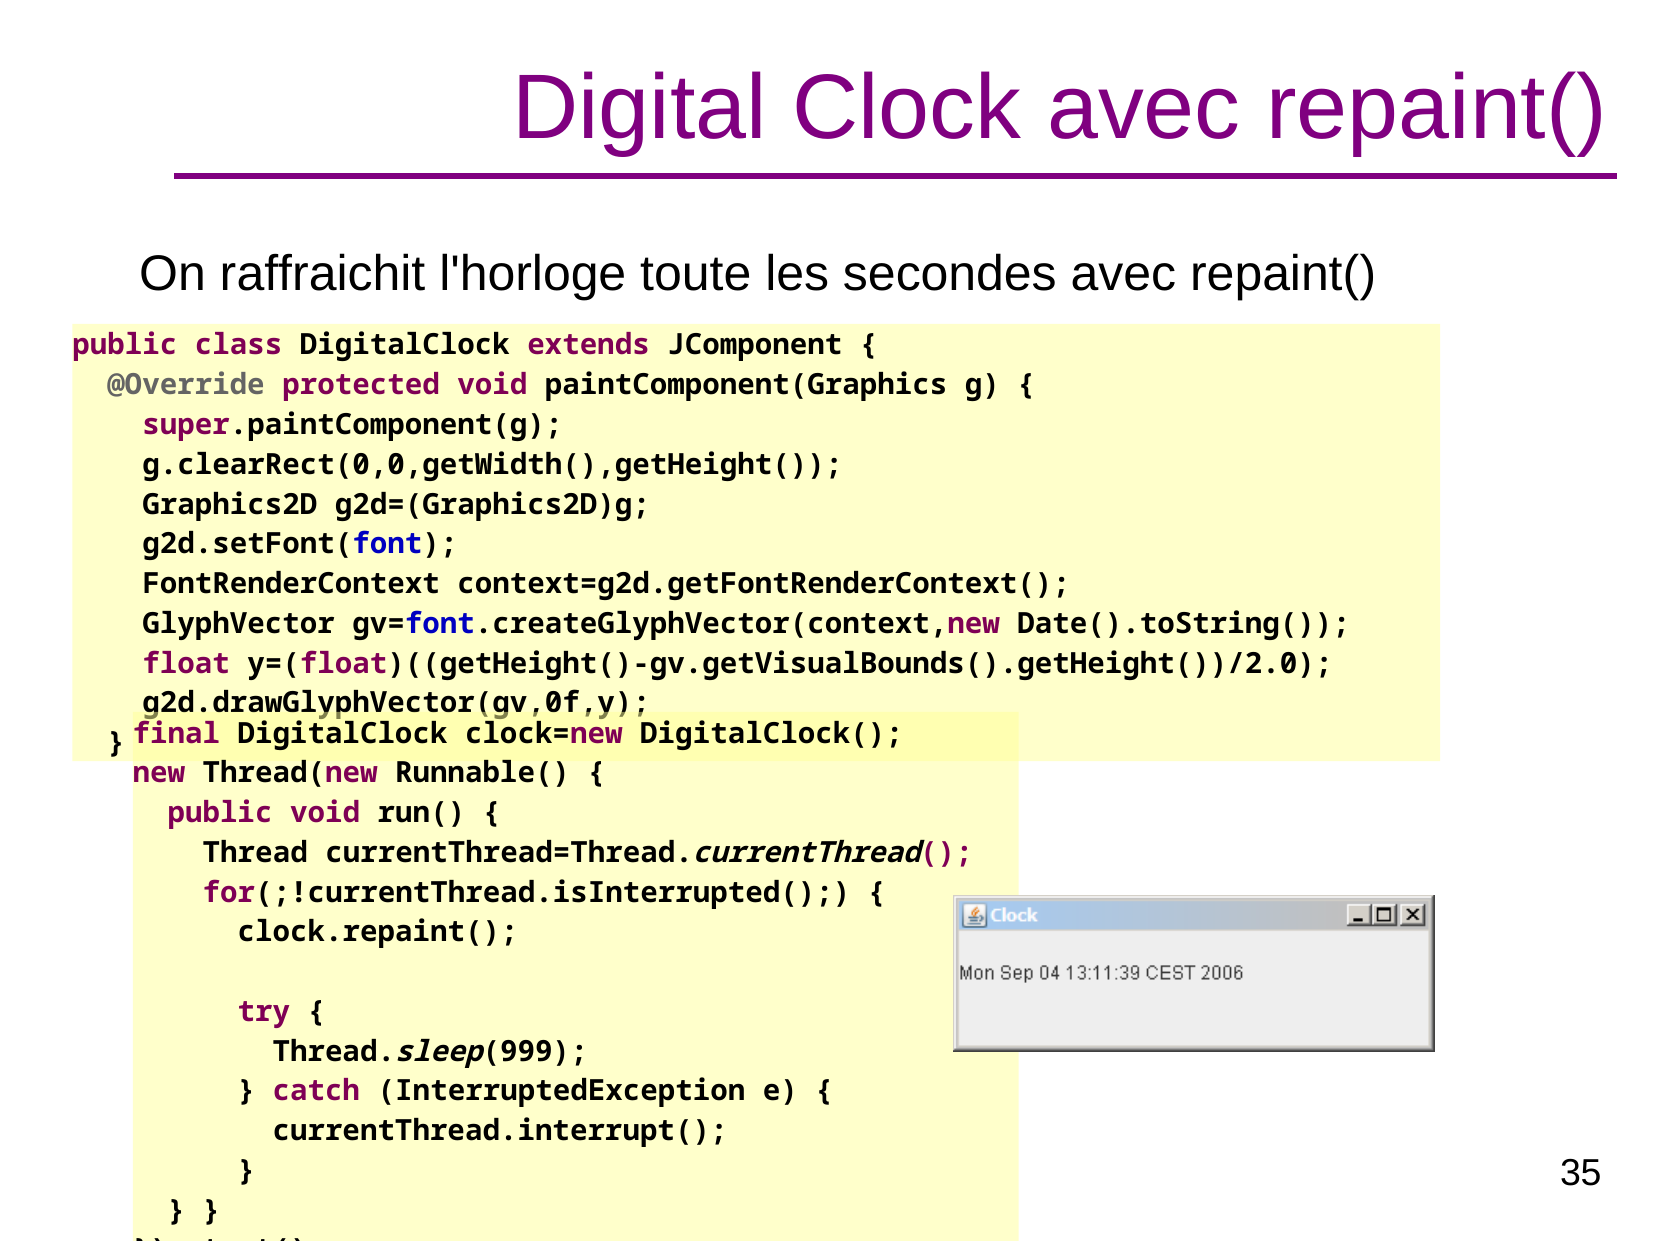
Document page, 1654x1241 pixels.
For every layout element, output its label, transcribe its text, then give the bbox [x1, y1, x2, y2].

text_box final DigitalClock clock=new DigitalClock(); new Thread(new Runnable() { public void run() { Thread currentThread=Thread.currentThread(); for(;!currentThread.isInterrupted();) { clock.repaint(); try { Thread.sleep(999); } catch (InterruptedException e) { currentThread.interrupt(); } } } }).start(); [132, 711, 1019, 1182]
title Digital Clock avec repaint() [103, 55, 1609, 159]
picture [953, 895, 1435, 1052]
text_box public class DigitalClock extends JComponent { @Override protected void paintComponent(Graphics g) { super.paintComponent(g); g.clearRect(0,0,getWidth(),getHeight()); Graphics2D g2d=(Graphics2D)g; g2d.setFont(font); FontRenderContext context=g2d.getFontRenderContext(); GlyphVector gv=font.createGlyphVector(context,new Date().toString()); float y=(float)((getHeight()-gv.getVisualBounds().getHeight())/2.0); g2d.drawGlyphVector(gv,0f,y); } [72, 323, 1441, 695]
list On raffraichit l'horloge toute les secondes avec repaint() [121, 244, 1534, 313]
